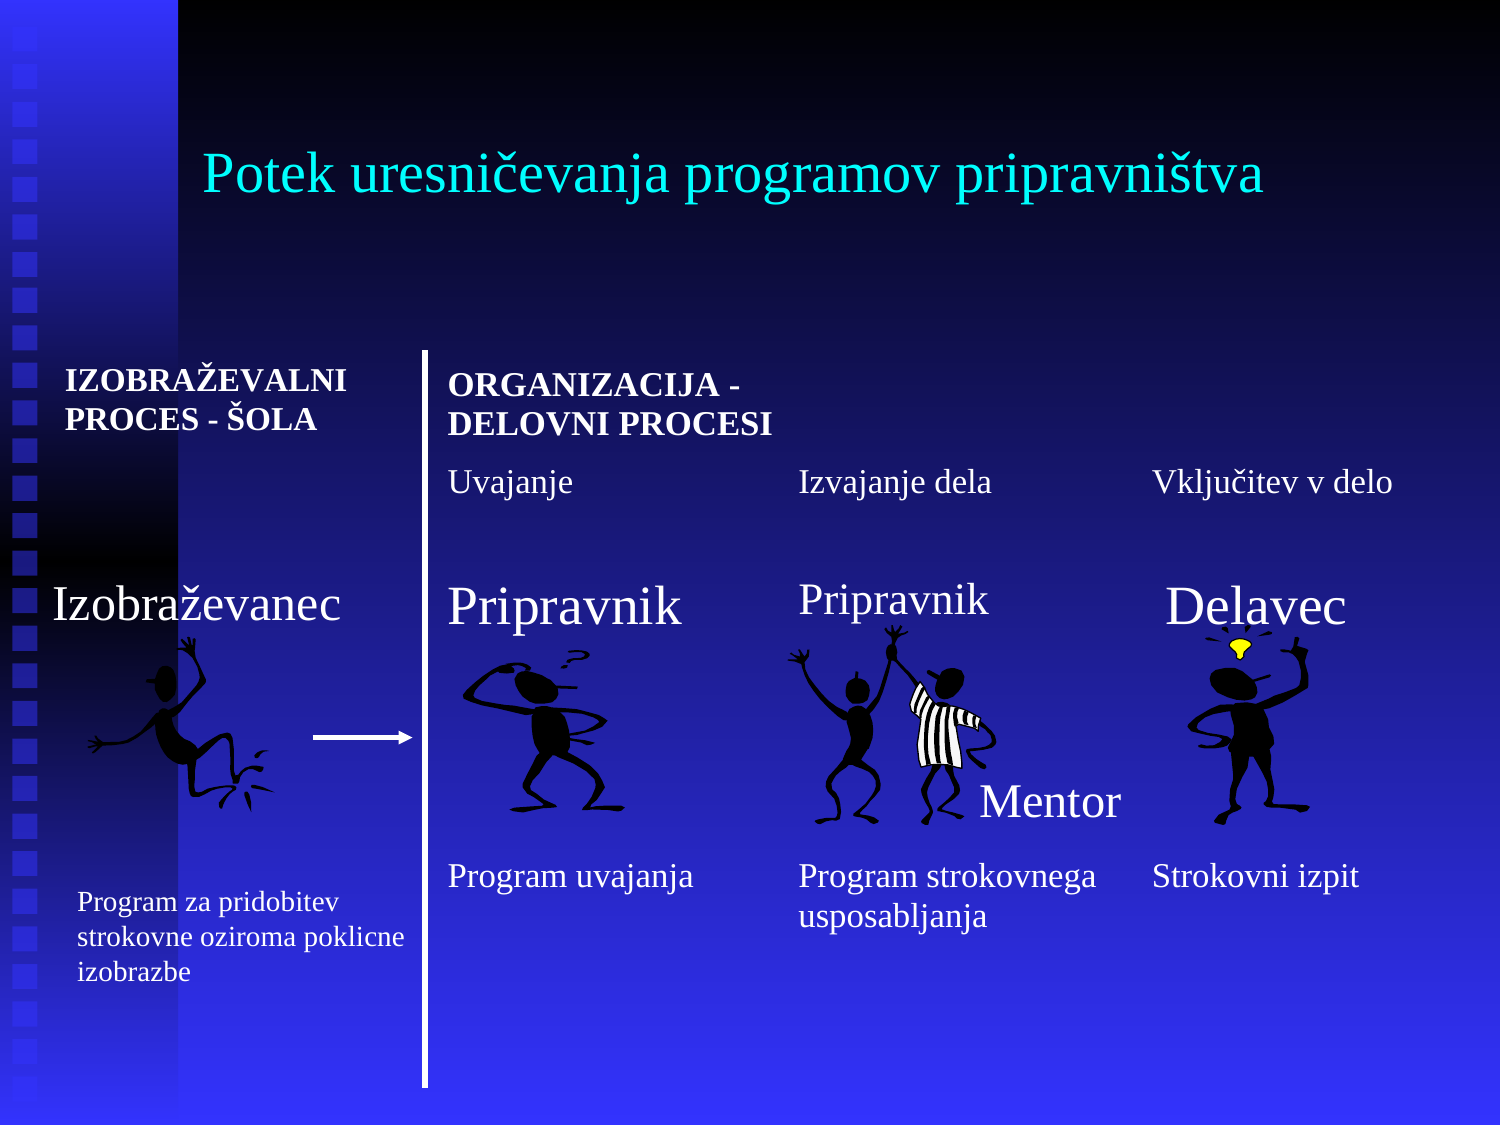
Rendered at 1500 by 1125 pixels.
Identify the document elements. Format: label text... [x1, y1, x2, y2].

picture [1187, 624, 1311, 826]
title Potek uresničevanja programov pripravništva [187, 99, 1463, 238]
picture [87, 636, 276, 813]
picture [787, 624, 997, 826]
text_box Program za pridobitev strokovne oziroma poklicne izobrazbe [62, 874, 422, 996]
chart [428, 364, 1485, 1025]
picture [462, 650, 625, 813]
text_box IZOBRAŽEVALNI PROCES - ŠOLA [50, 349, 401, 446]
text_box Izobraževanec [37, 562, 413, 638]
